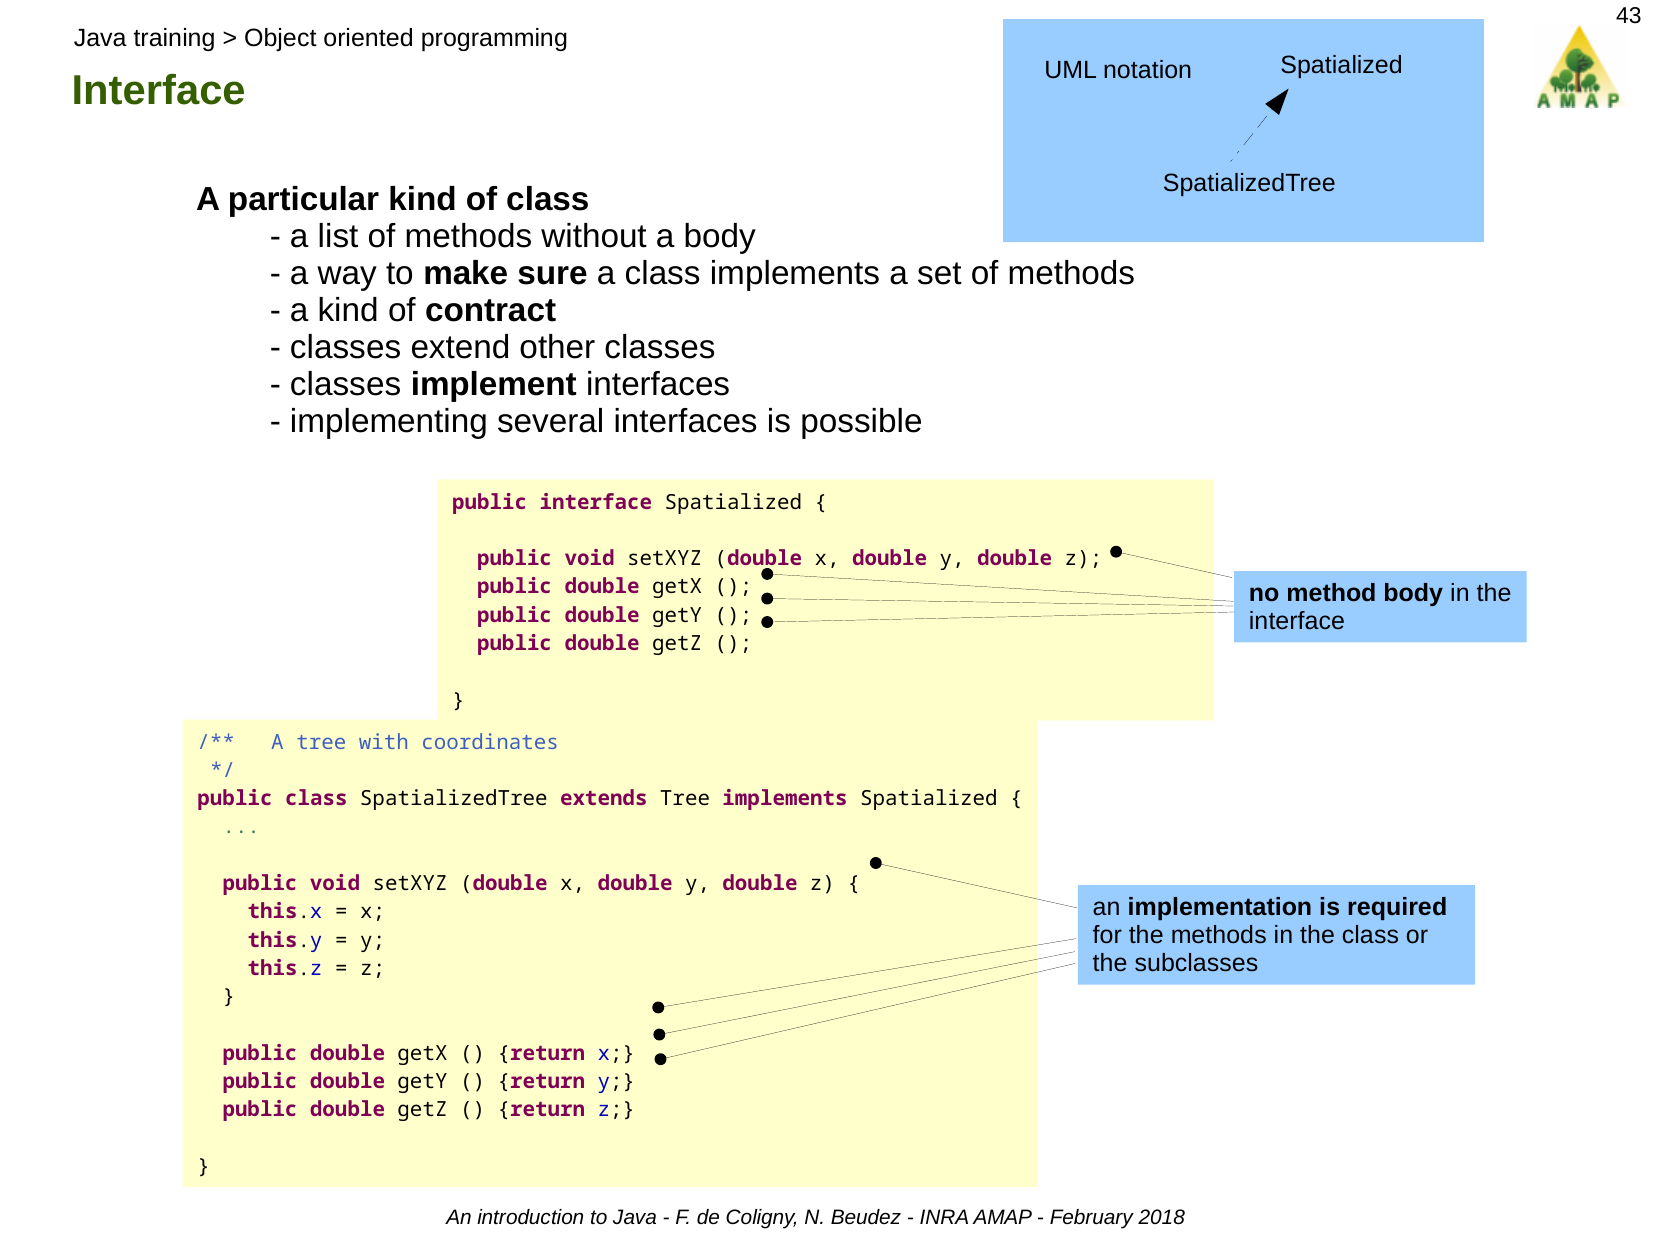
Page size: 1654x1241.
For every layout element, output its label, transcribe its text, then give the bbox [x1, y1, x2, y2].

text_box public interface Spatialized { public void setXYZ (double x, double y, double z); public double getX (); public double getY (); public double getZ (); } [437, 479, 1214, 691]
picture [1533, 25, 1627, 108]
text_box Java training > Object oriented programming [59, 16, 1004, 60]
text_box [1004, 19, 1484, 59]
text_box no method body in the interface [1234, 571, 1527, 643]
text_box UML notation [971, 48, 1208, 92]
text_box A particular kind of class - a list of methods without a body - a way to make sure a class implements a set of methods - a kind of contract - classes extend other classes - classes implement interfaces - implementing several interfaces is possible [181, 172, 1400, 451]
text_box SpatializedTree [1130, 161, 1369, 209]
text_box /** A tree with coordinates */ public class SpatializedTree extends Tree implements Spatialized { ... public void setXYZ (double x, double y, double z) { this.x = x; this.y = y; this.z = z; } public double getX () {return x;} public double getY () {return y;} public double getZ () {return z;} } [182, 719, 1038, 1127]
text_box Spatialized [1230, 43, 1454, 91]
text_box [1003, 121, 1484, 243]
text_box Interface [56, 59, 1513, 121]
text_box an implementation is required for the methods in the class or the subclasses [1077, 885, 1475, 985]
